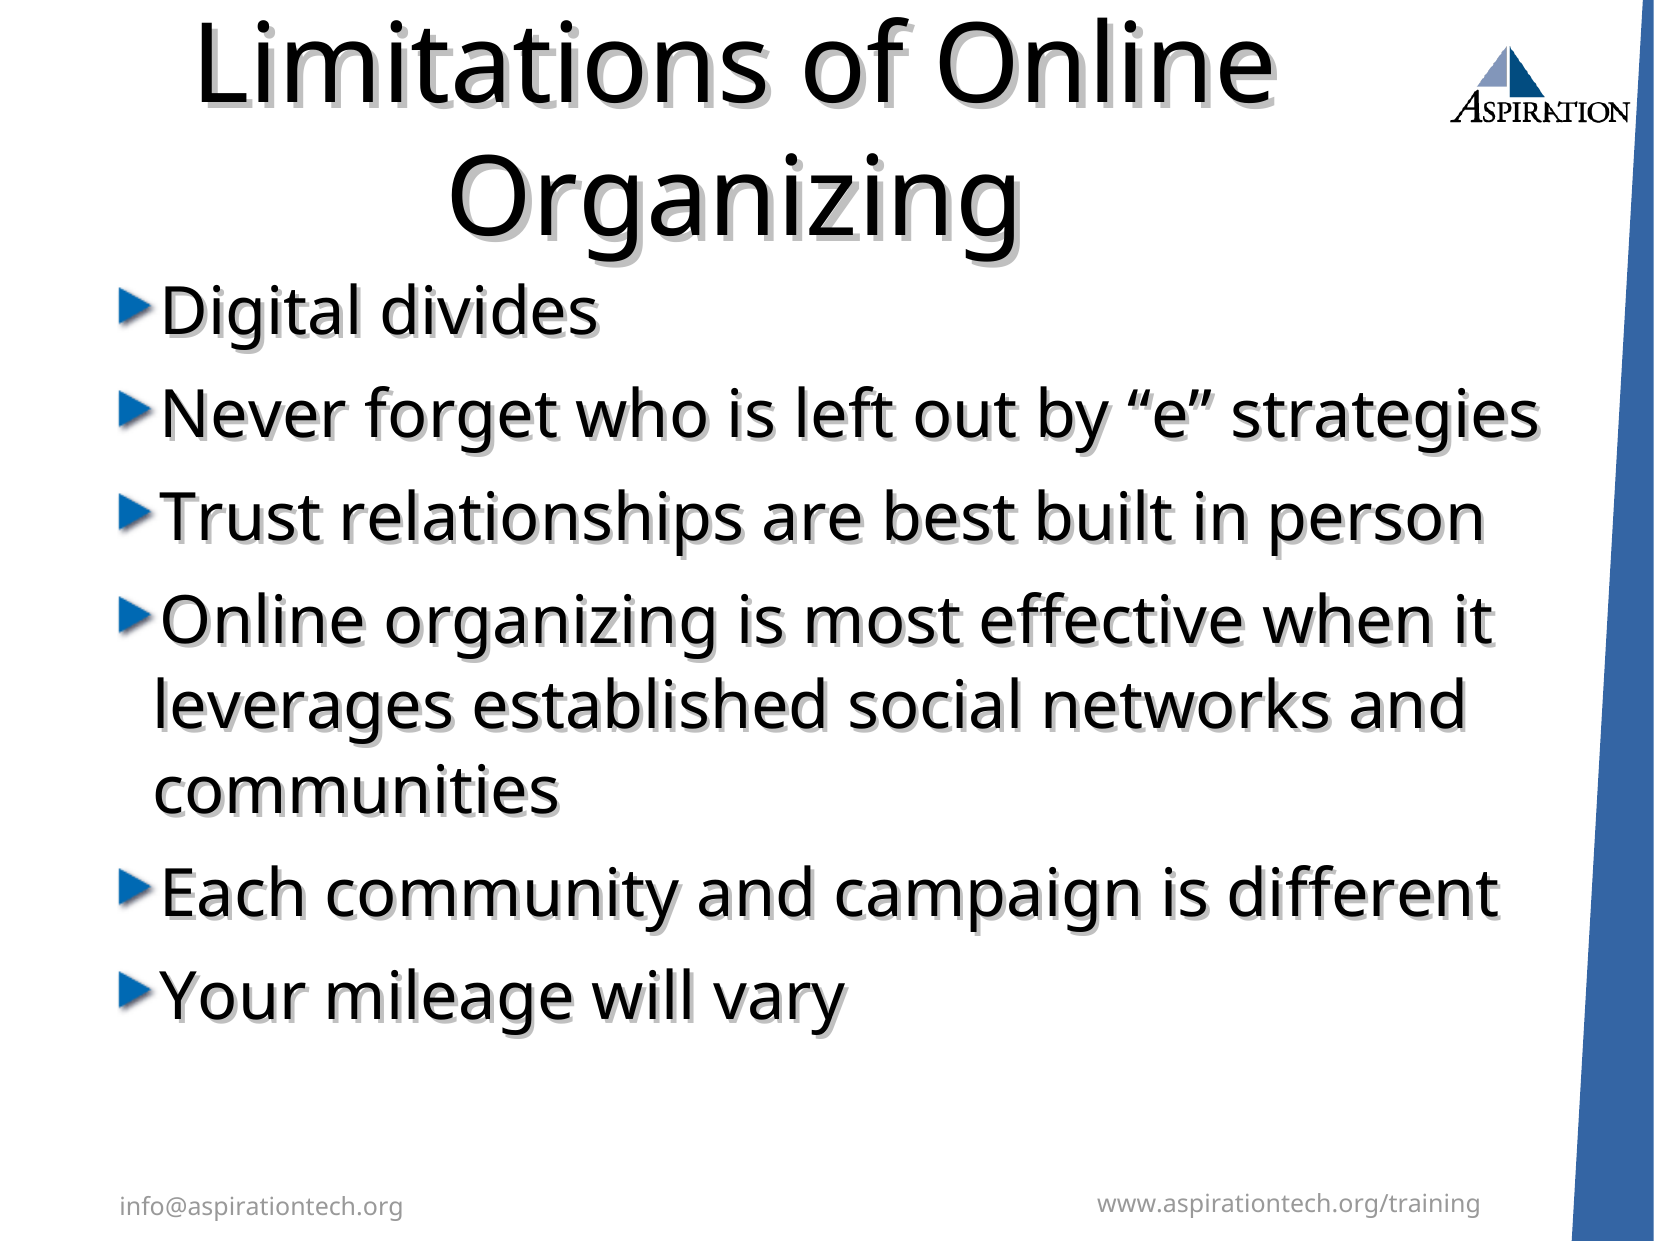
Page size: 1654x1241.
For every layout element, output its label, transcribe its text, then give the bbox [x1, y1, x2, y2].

list Digital divides Never forget who is left out by “e” strategies Trust relationships are best built in person Online organizing is most effective when it leverages established social networks and communities Each community and campaign is different Your mileage will vary [54, 263, 1595, 1033]
picture [1450, 46, 1631, 132]
title Limitations of Online Organizing [54, 21, 1415, 227]
